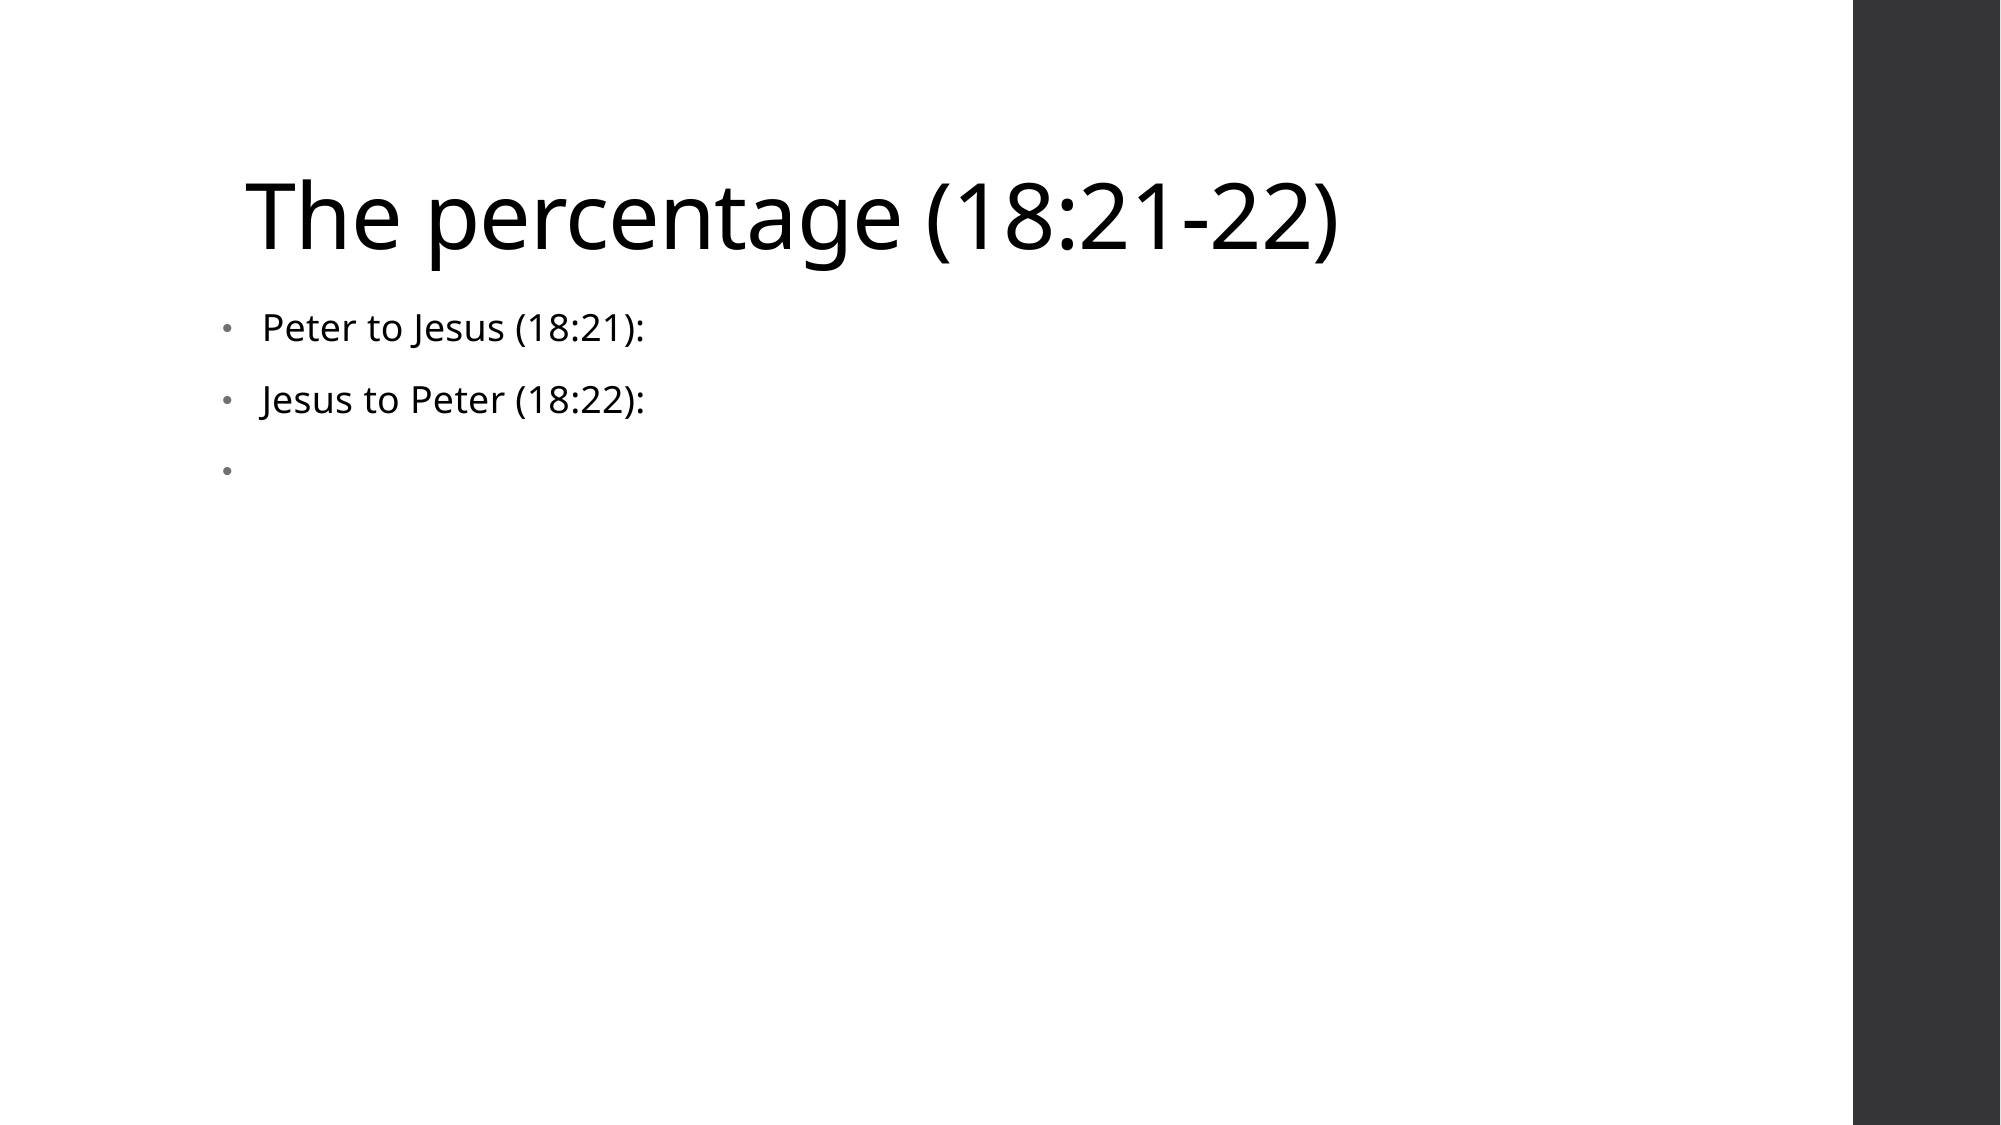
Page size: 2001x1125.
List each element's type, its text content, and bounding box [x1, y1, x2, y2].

list Peter to Jesus (18:21): Jesus to Peter (18:22): [206, 299, 1617, 1014]
title The percentage (18:21-22) [206, 60, 1797, 278]
